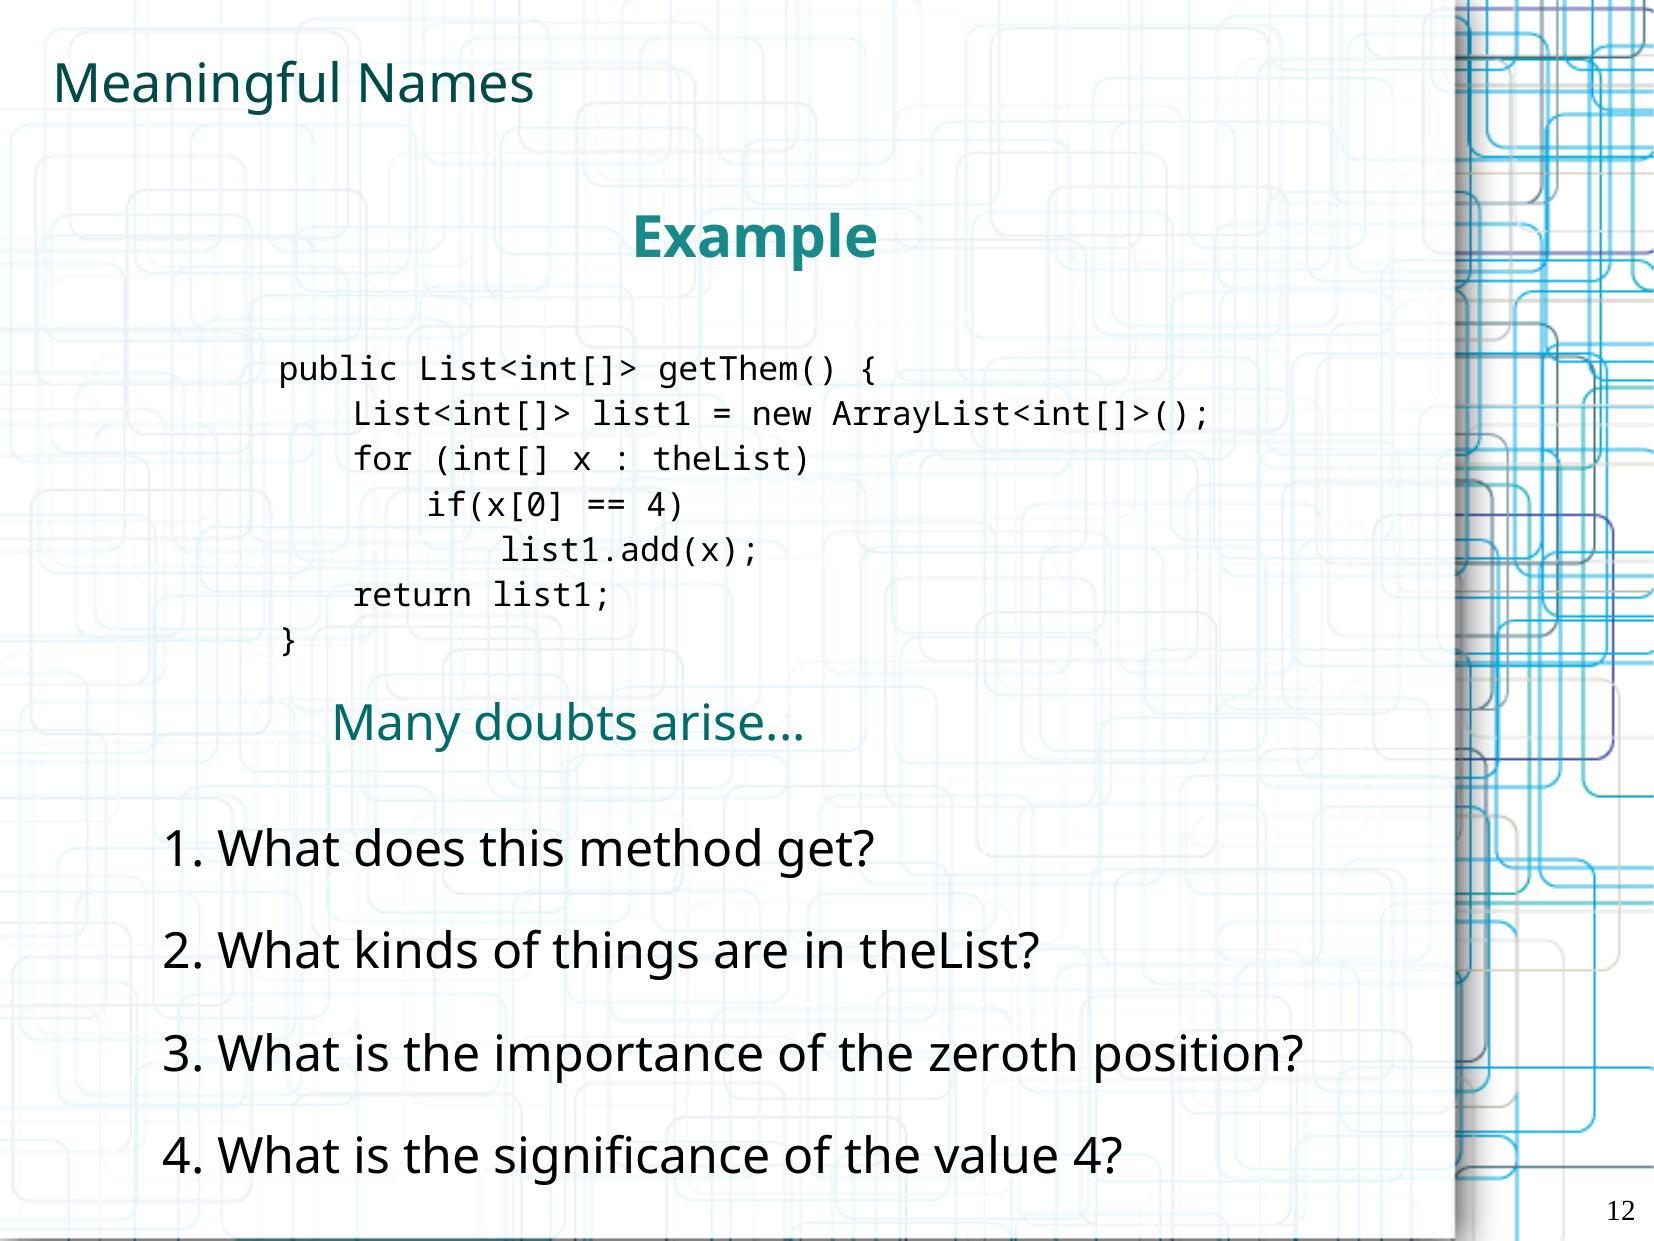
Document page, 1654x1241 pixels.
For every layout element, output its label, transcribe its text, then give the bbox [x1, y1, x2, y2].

text_box What does this method get? What kinds of things are in theList? What is the importance of the zeroth position? What is the significance of the value 4? [147, 771, 1329, 1135]
text_box Many doubts arise... [316, 679, 842, 751]
text_box Meaningful Names [37, 37, 676, 113]
text_box Example [436, 187, 1074, 287]
picture [0, 0, 1654, 1241]
text_box public List<int[]> getThem() { List<int[]> list1 = new ArrayList<int[]>(); for (int[] x : theList) if(x[0] == 4) list1.add(x); return list1; } [263, 337, 1239, 643]
